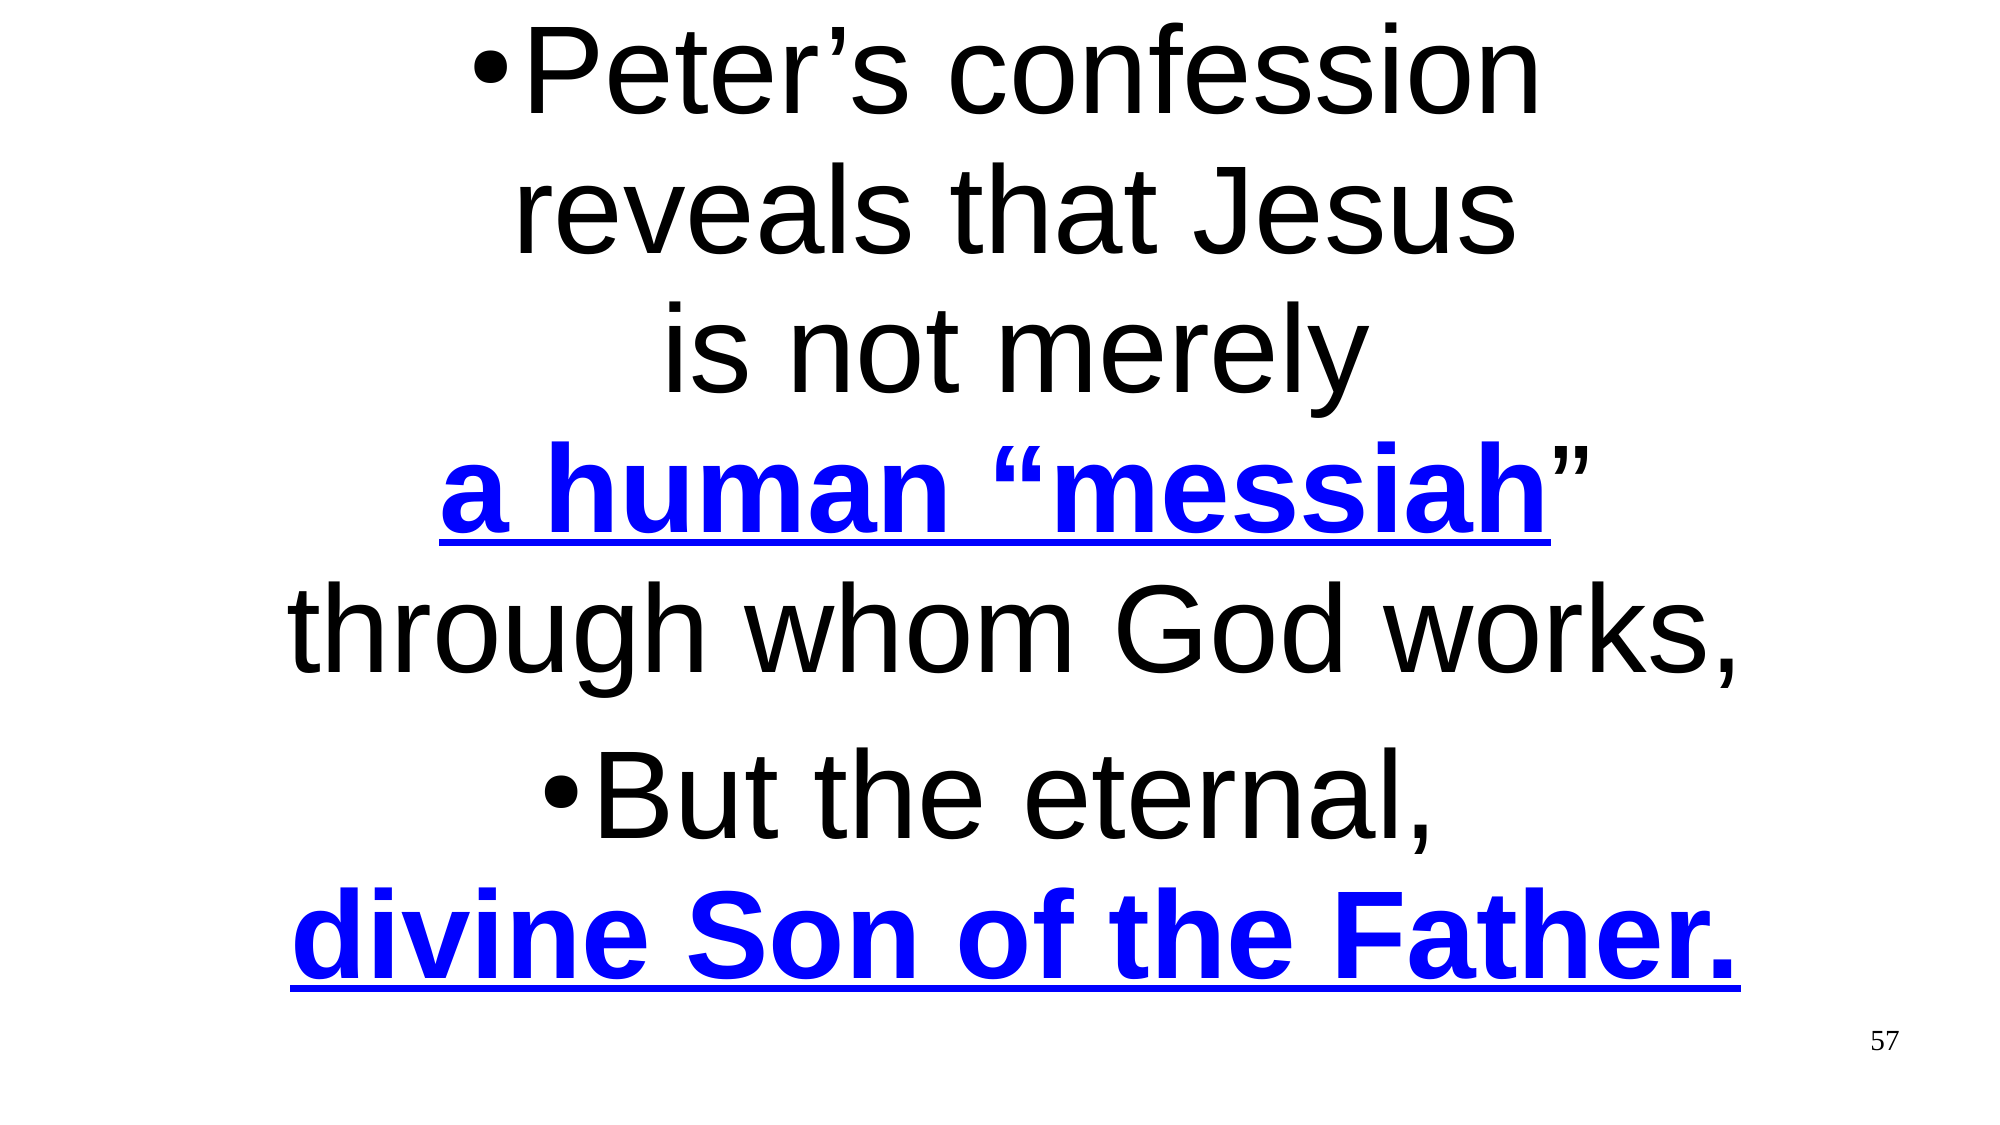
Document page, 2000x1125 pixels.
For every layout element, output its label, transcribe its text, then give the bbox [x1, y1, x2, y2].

list Peter’s confession reveals that Jesus is not merely a human “messiah” through whom God works, But the eternal, divine Son of the Father. [0, 0, 1996, 1123]
